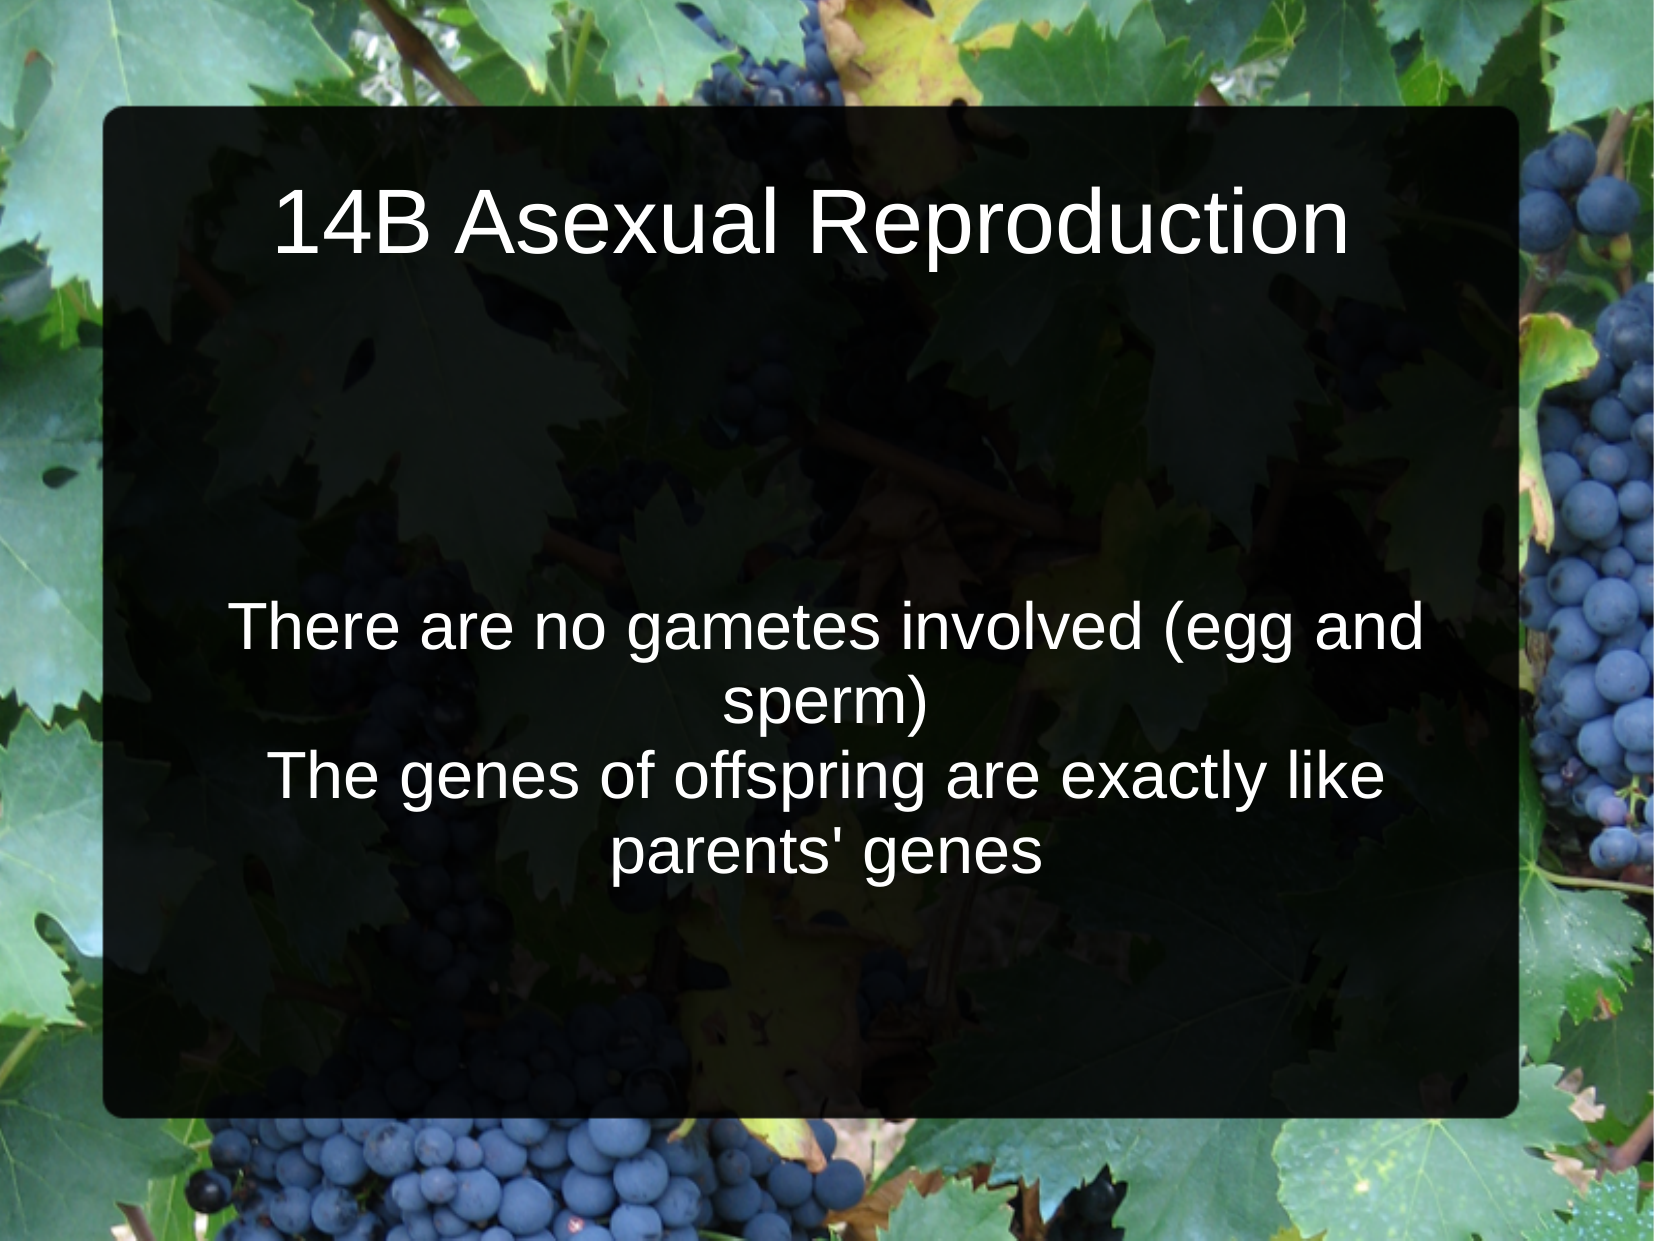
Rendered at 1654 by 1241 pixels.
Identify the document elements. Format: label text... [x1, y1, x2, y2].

title 14B Asexual Reproduction [118, 117, 1506, 325]
picture [0, 0, 1654, 1241]
subtitle There are no gametes involved (egg and sperm) The genes of offspring are exactly like parents' genes [177, 391, 1477, 1086]
